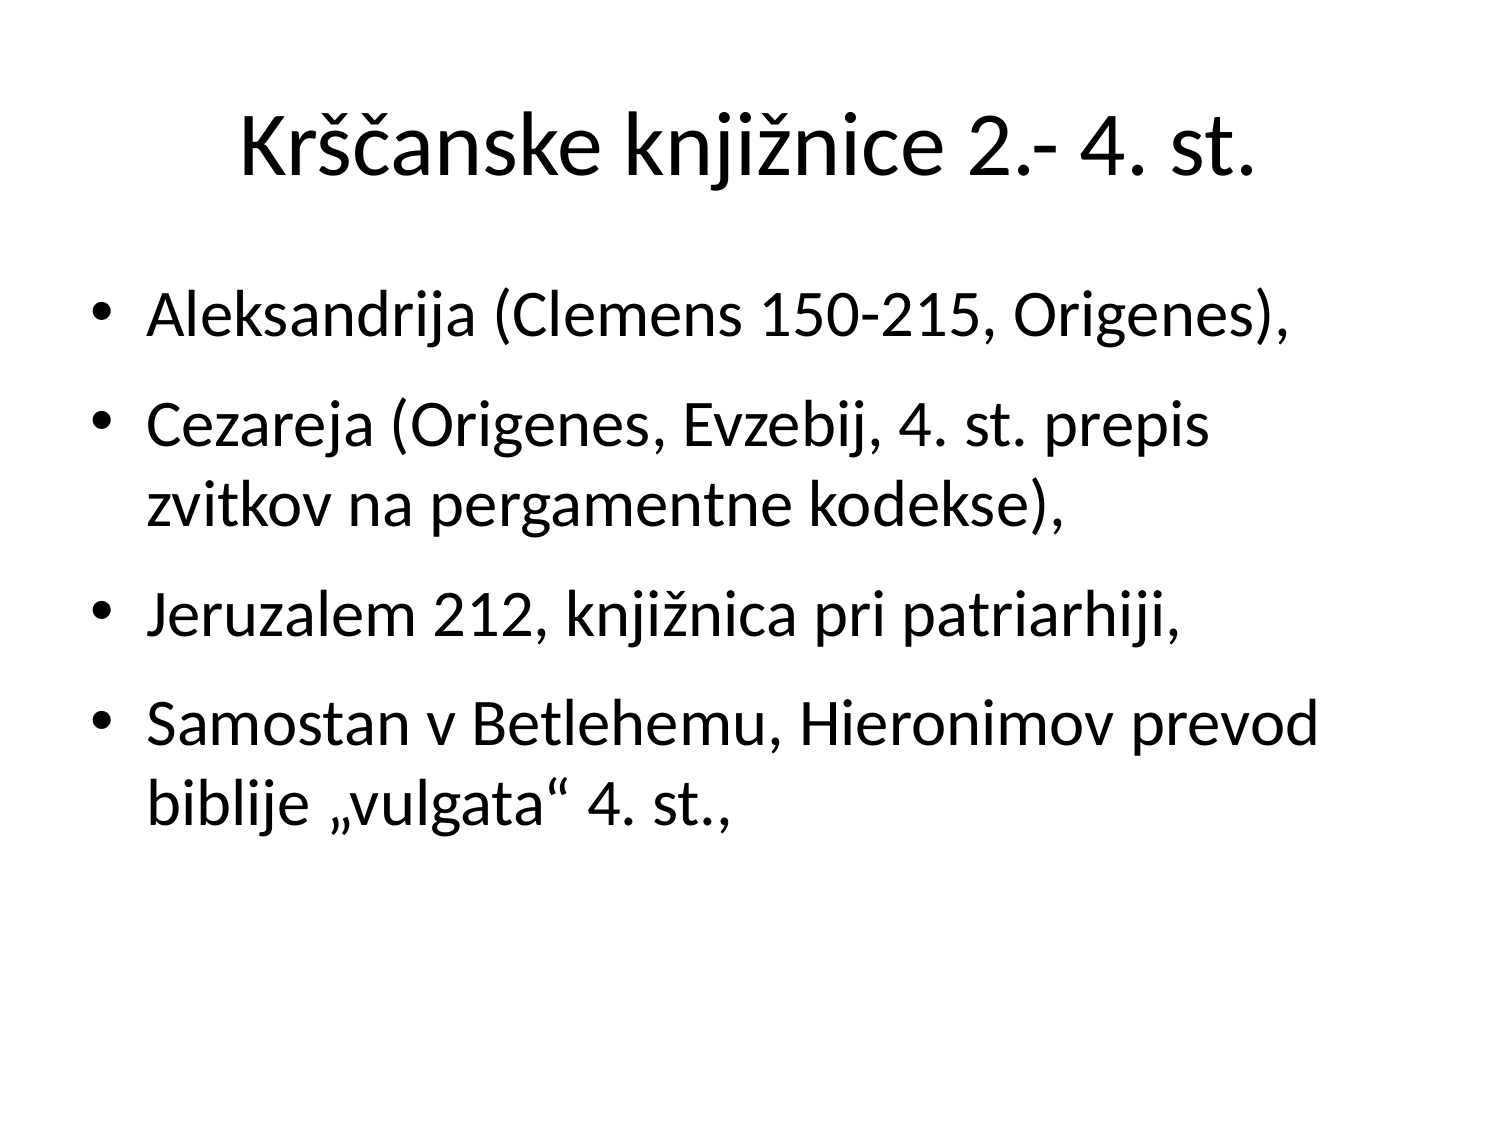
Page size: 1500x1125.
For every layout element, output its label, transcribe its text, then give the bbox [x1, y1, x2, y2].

list Aleksandrija (Clemens 150-215, Origenes), Cezareja (Origenes, Evzebij, 4. st. prepis zvitkov na pergamentne kodekse), Jeruzalem 212, knjižnica pri patriarhiji, Samostan v Betlehemu, Hieronimov prevod biblije „vulgata“ 4. st., [75, 262, 1425, 1005]
title Krščanske knjižnice 2.- 4. st. [75, 45, 1425, 233]
